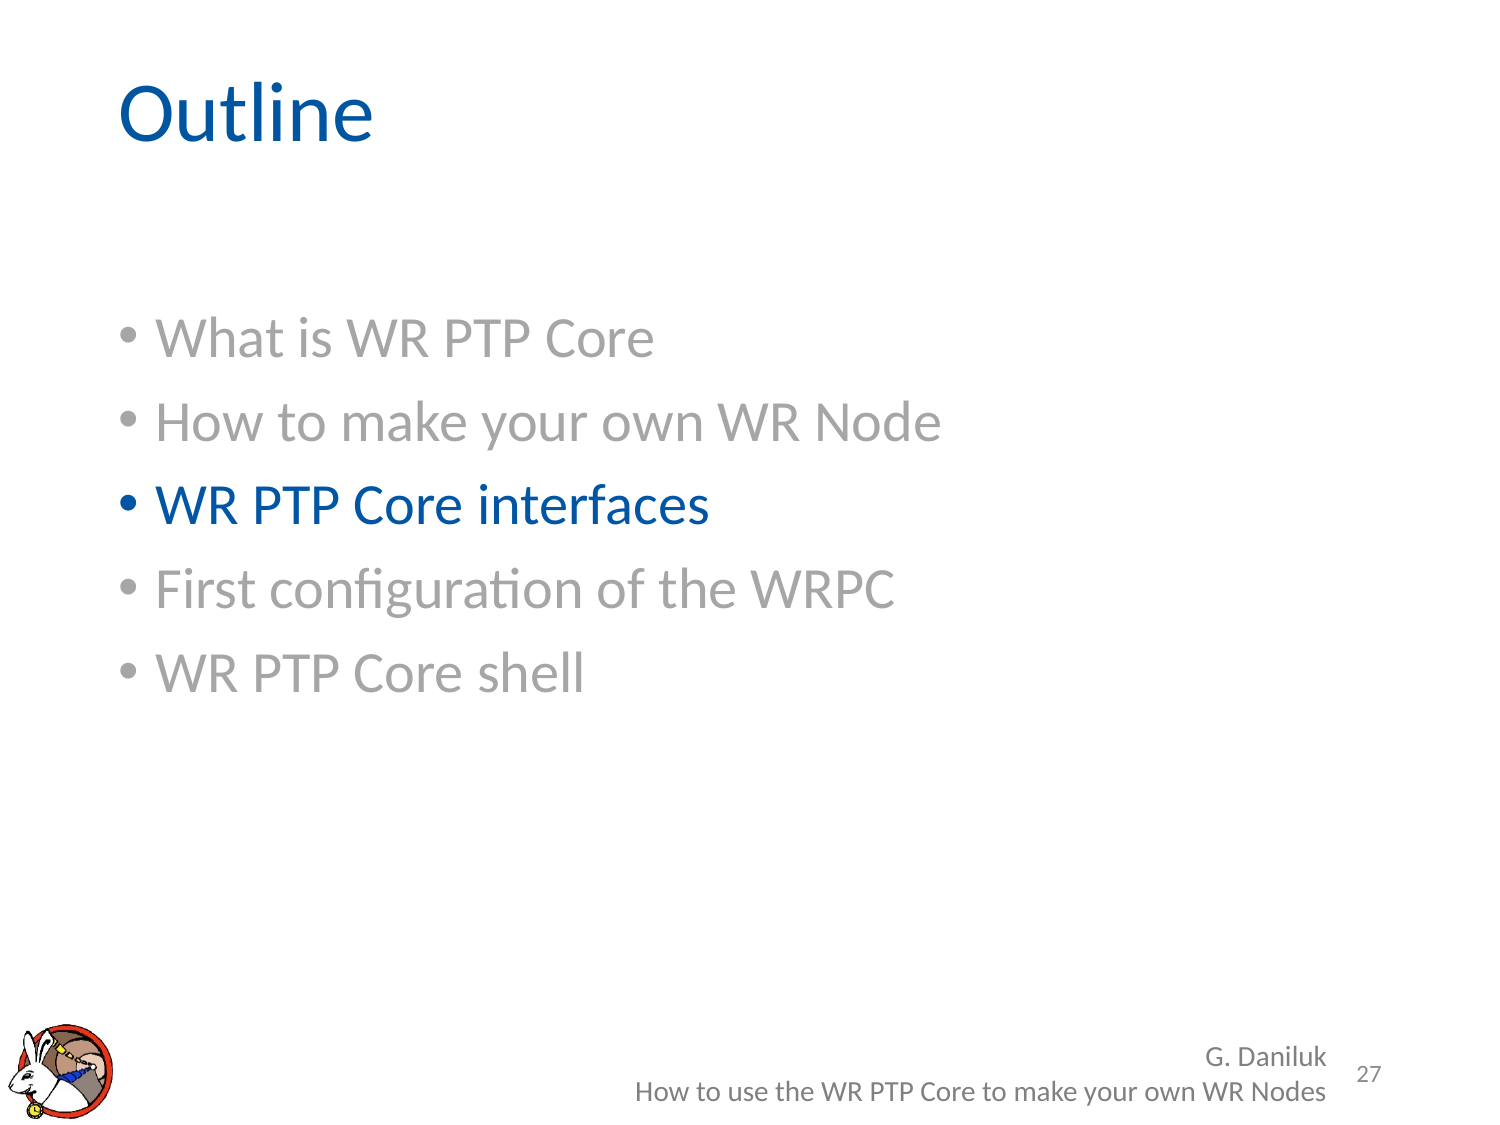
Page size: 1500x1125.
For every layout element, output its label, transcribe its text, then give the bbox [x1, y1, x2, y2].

slide_number <number> [1342, 1042, 1397, 1103]
list What is WR PTP Core How to make your own WR Node WR PTP Core interfaces First configuration of the WRPC WR PTP Core shell [103, 299, 1397, 1014]
picture [7, 1024, 113, 1121]
text_box G. Daniluk How to use the WR PTP Core to make your own WR Nodes [112, 1029, 1342, 1115]
title Outline [103, 59, 1397, 169]
